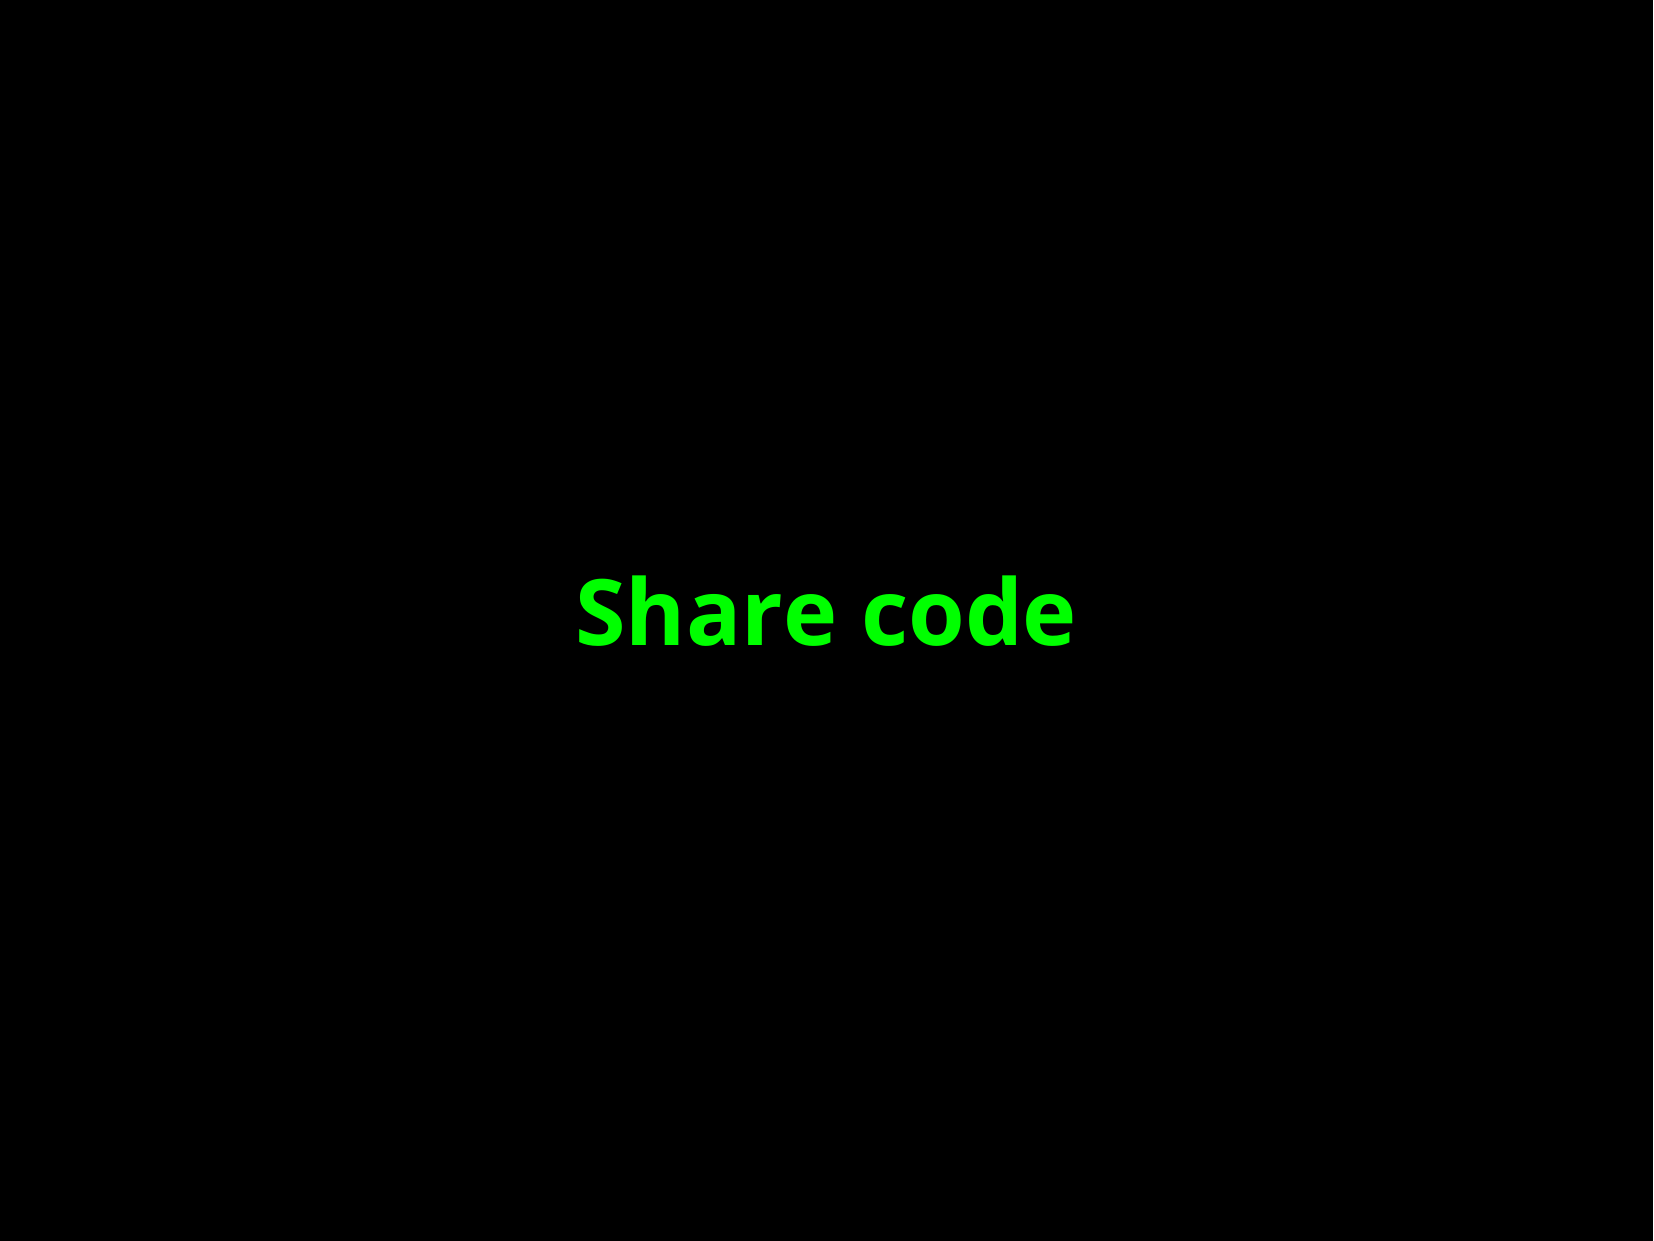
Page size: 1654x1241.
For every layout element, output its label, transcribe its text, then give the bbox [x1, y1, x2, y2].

title Share code [82, 136, 1571, 1084]
